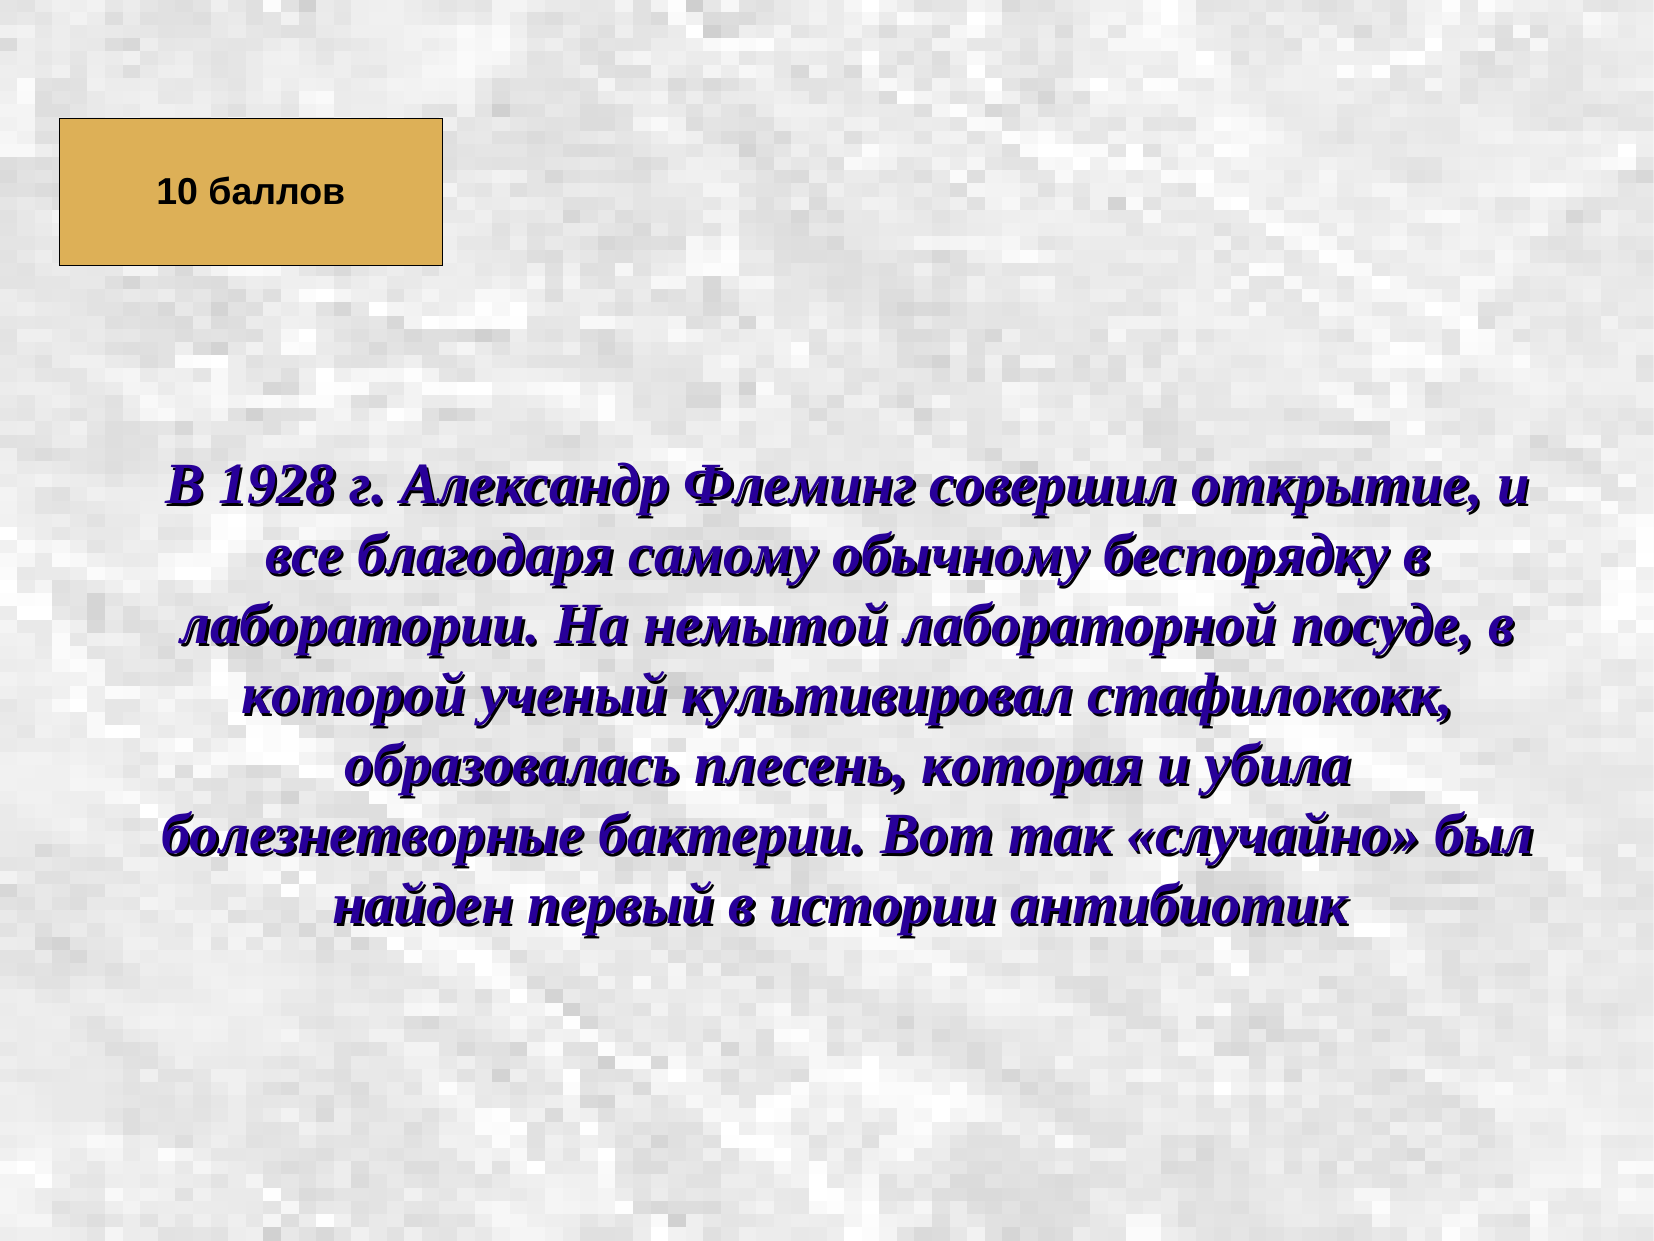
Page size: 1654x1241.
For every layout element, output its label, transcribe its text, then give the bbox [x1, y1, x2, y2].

text_box 10 баллов [59, 118, 443, 266]
title В 1928 г. Александр Флеминг совершил открытие, и все благодаря самому обычному беспорядку в лаборатории. На немытой лабораторной посуде, в которой ученый культивировал стафилококк, образовалась плесень, которая и убила болезнетворные бактерии. Вот так «случайно» был найден первый в истории антибиотик [141, 442, 1554, 938]
